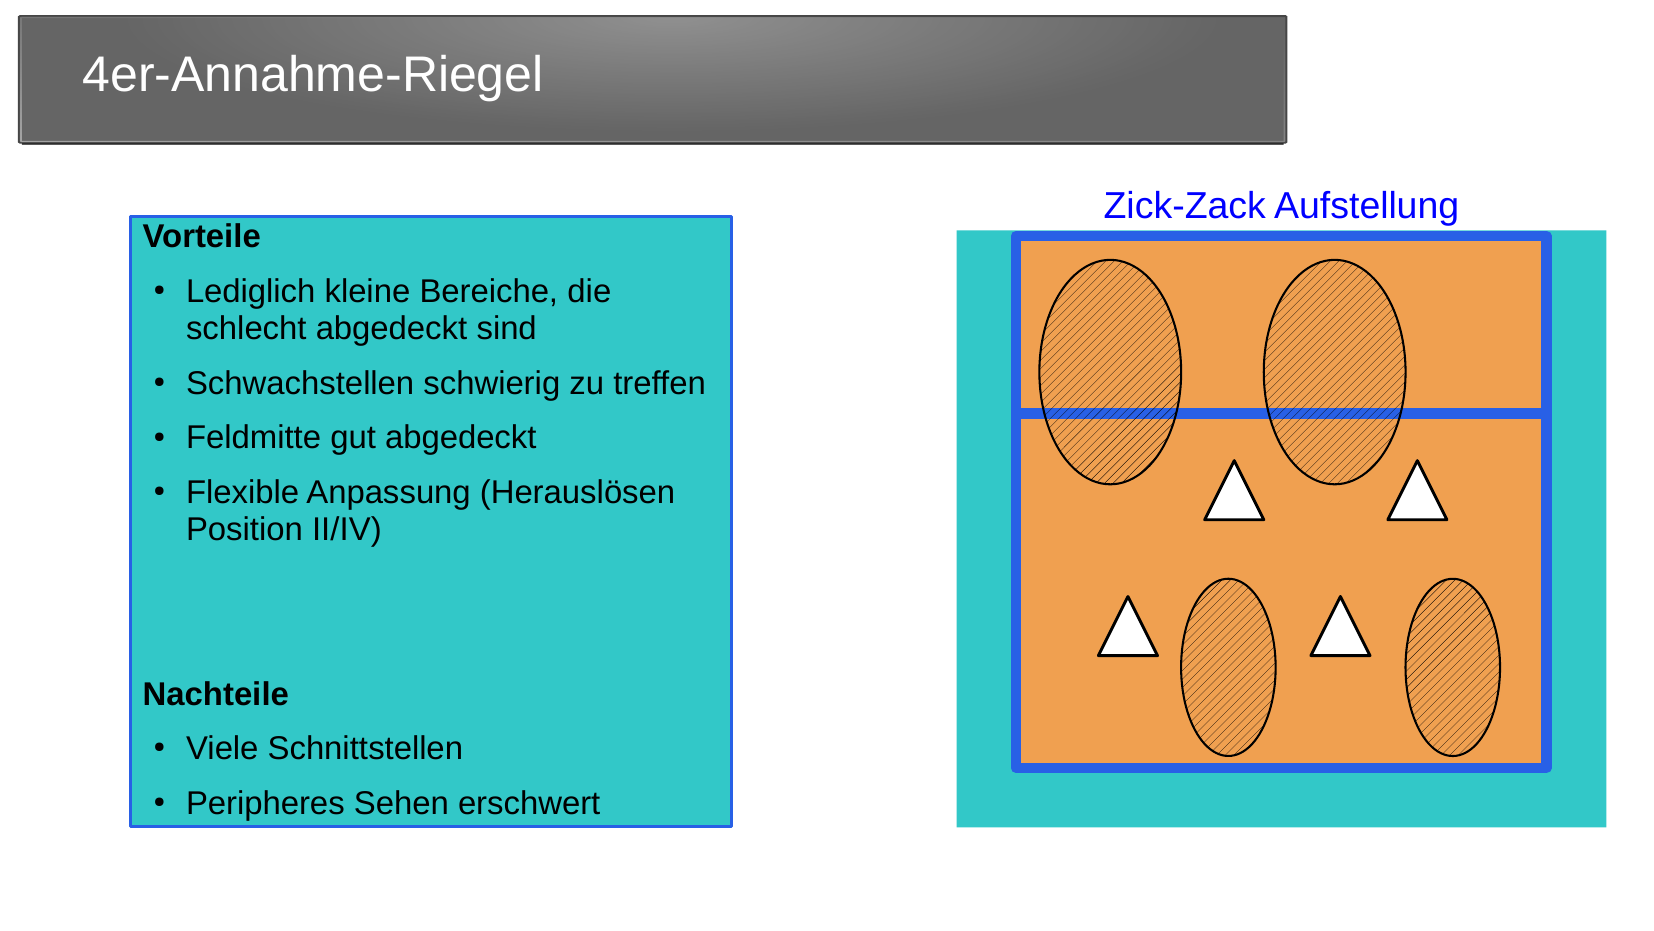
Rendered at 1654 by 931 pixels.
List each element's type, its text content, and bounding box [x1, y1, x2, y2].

list Vorteile Lediglich kleine Bereiche, die schlecht abgedeckt sind Schwachstellen schwierig zu treffen Feldmitte gut abgedeckt Flexible Anpassung (Herauslösen Position II/IV) Nachteile Viele Schnittstellen Peripheres Sehen erschwert [130, 216, 732, 827]
text_box [1310, 596, 1371, 656]
text_box [1405, 578, 1501, 757]
text_box Zick-Zack Aufstellung [1051, 177, 1512, 234]
text_box [1387, 460, 1447, 520]
text_box [1263, 259, 1406, 485]
text_box [1039, 259, 1182, 485]
text_box [1098, 596, 1158, 656]
text_box [1181, 578, 1276, 756]
title 4er-Annahme-Riegel [82, 29, 1235, 119]
text_box [1204, 460, 1264, 520]
